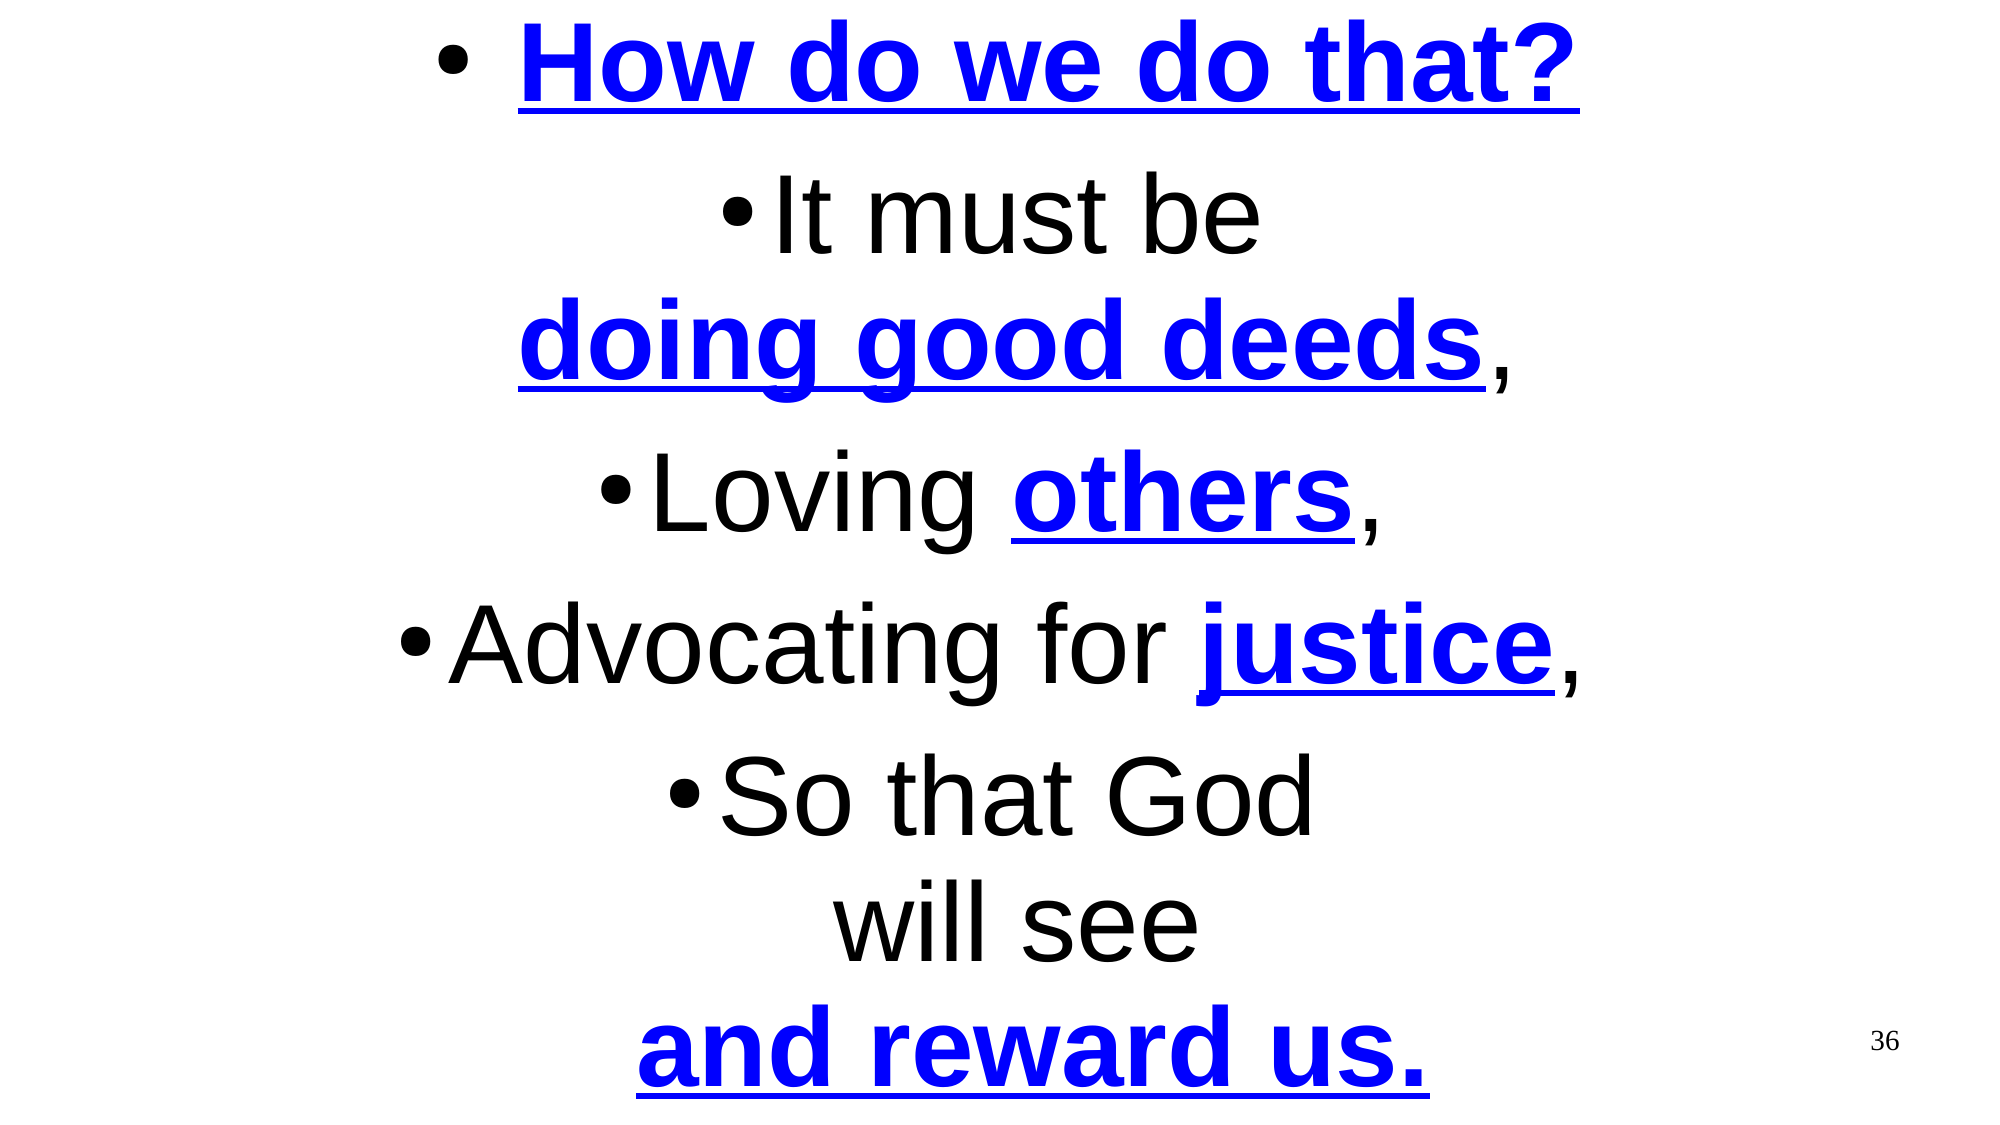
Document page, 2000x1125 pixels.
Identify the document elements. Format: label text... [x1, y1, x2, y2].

list How do we do that? It must be doing good deeds, Loving others, Advocating for justice, So that God will see and reward us. [0, 0, 1996, 1123]
